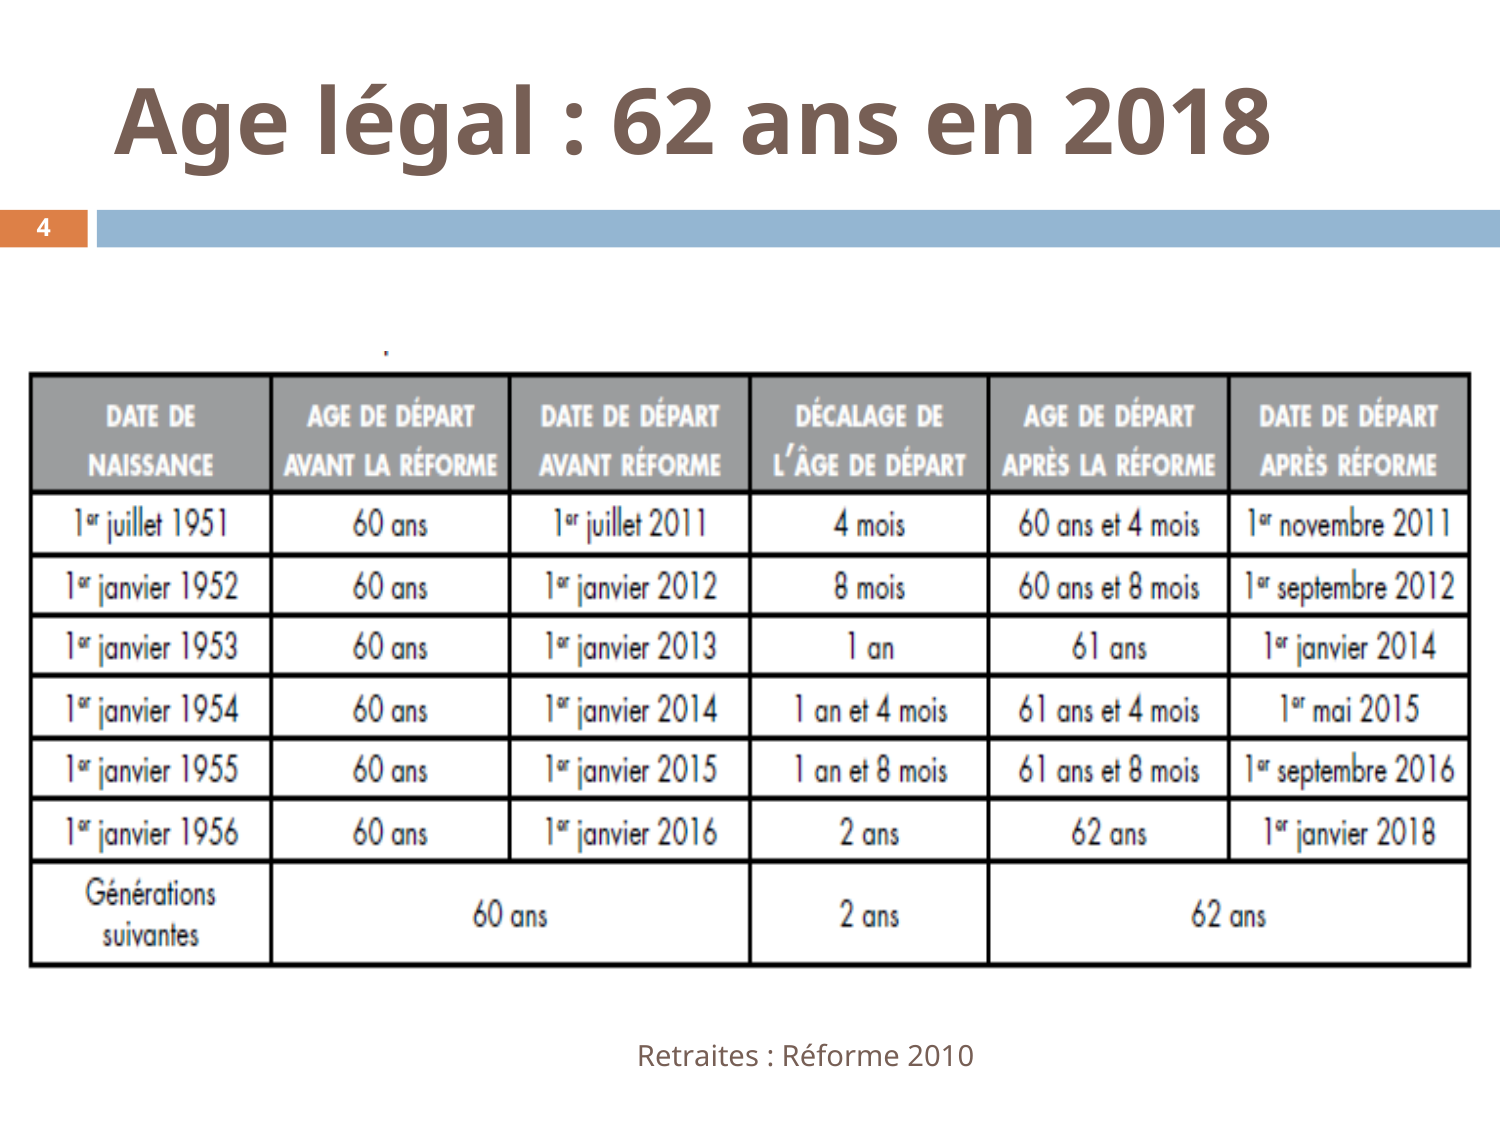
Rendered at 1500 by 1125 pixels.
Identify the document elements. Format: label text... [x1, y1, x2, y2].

text_box Retraites : Réforme 2010 [99, 1025, 990, 1085]
text_box <numéro> [0, 208, 88, 249]
title Age légal : 62 ans en 2018 [99, 0, 1438, 256]
picture [0, 351, 1500, 985]
